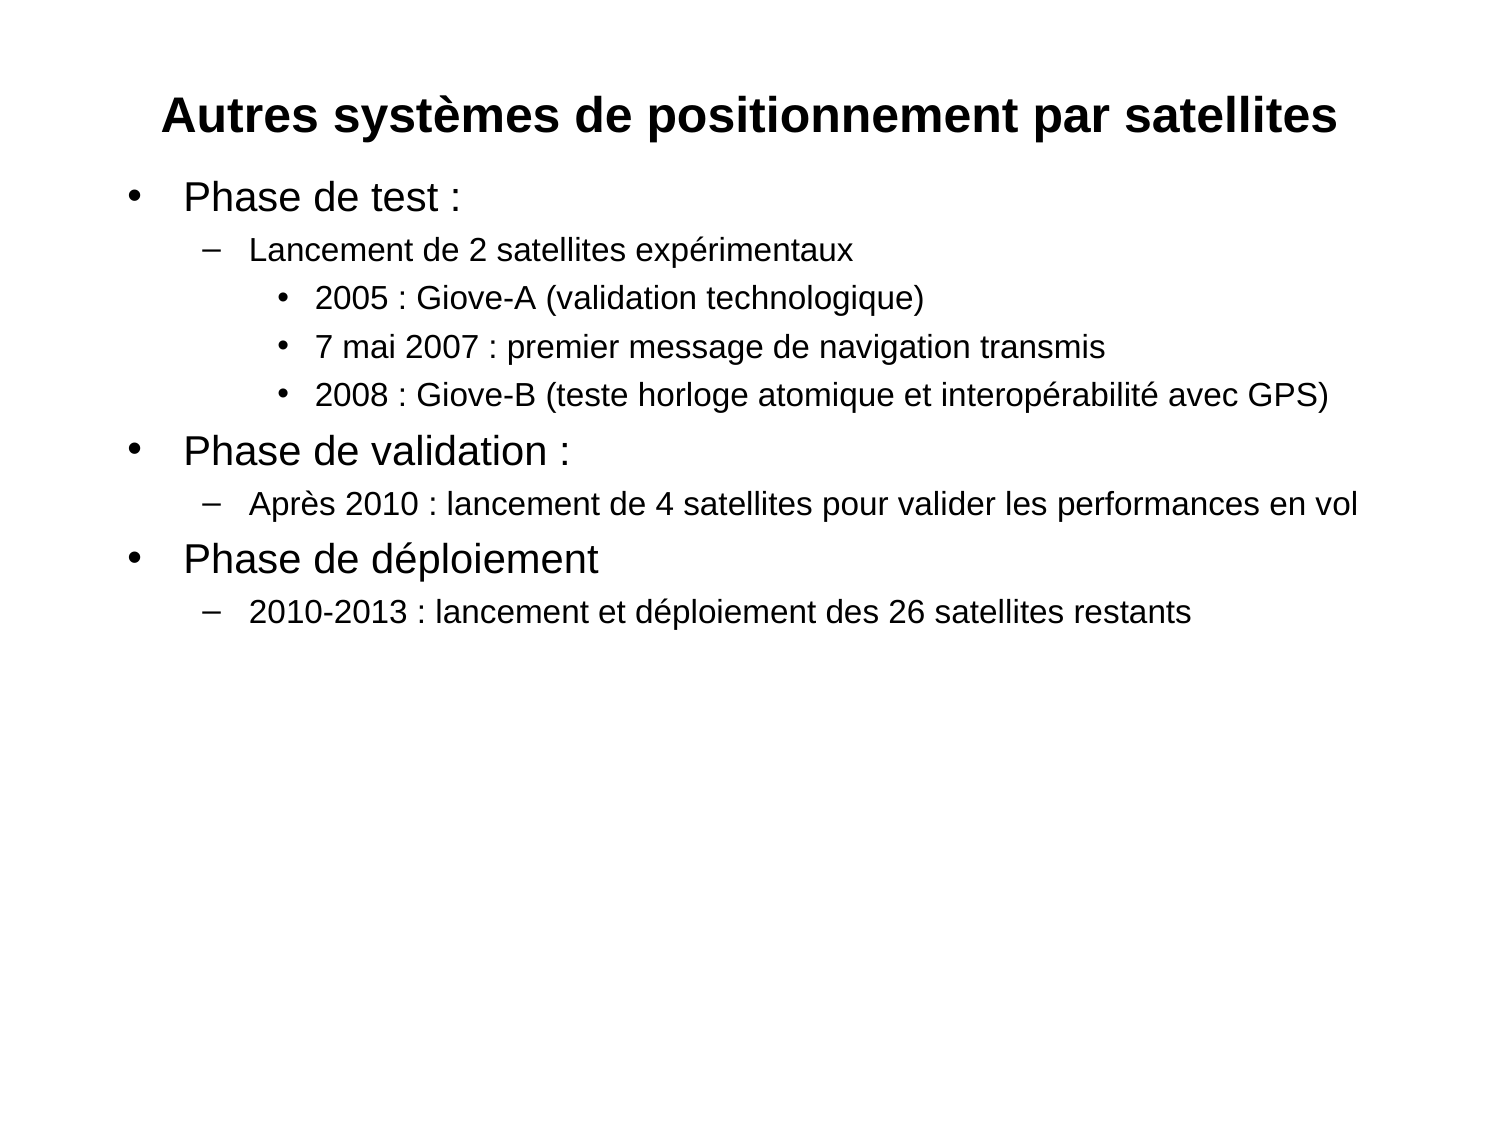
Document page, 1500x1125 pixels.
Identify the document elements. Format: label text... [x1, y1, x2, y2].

title Autres systèmes de positionnement par satellites [112, 68, 1388, 156]
list Phase de test : Lancement de 2 satellites expérimentaux 2005 : Giove-A (validation technologique) 7 mai 2007 : premier message de navigation transmis 2008 : Giove-B (teste horloge atomique et interopérabilité avec GPS) Phase de validation : Après 2010 : lancement de 4 satellites pour valider les performances en vol Phase de déploiement 2010-2013 : lancement et déploiement des 26 satellites restants [112, 162, 1388, 1013]
